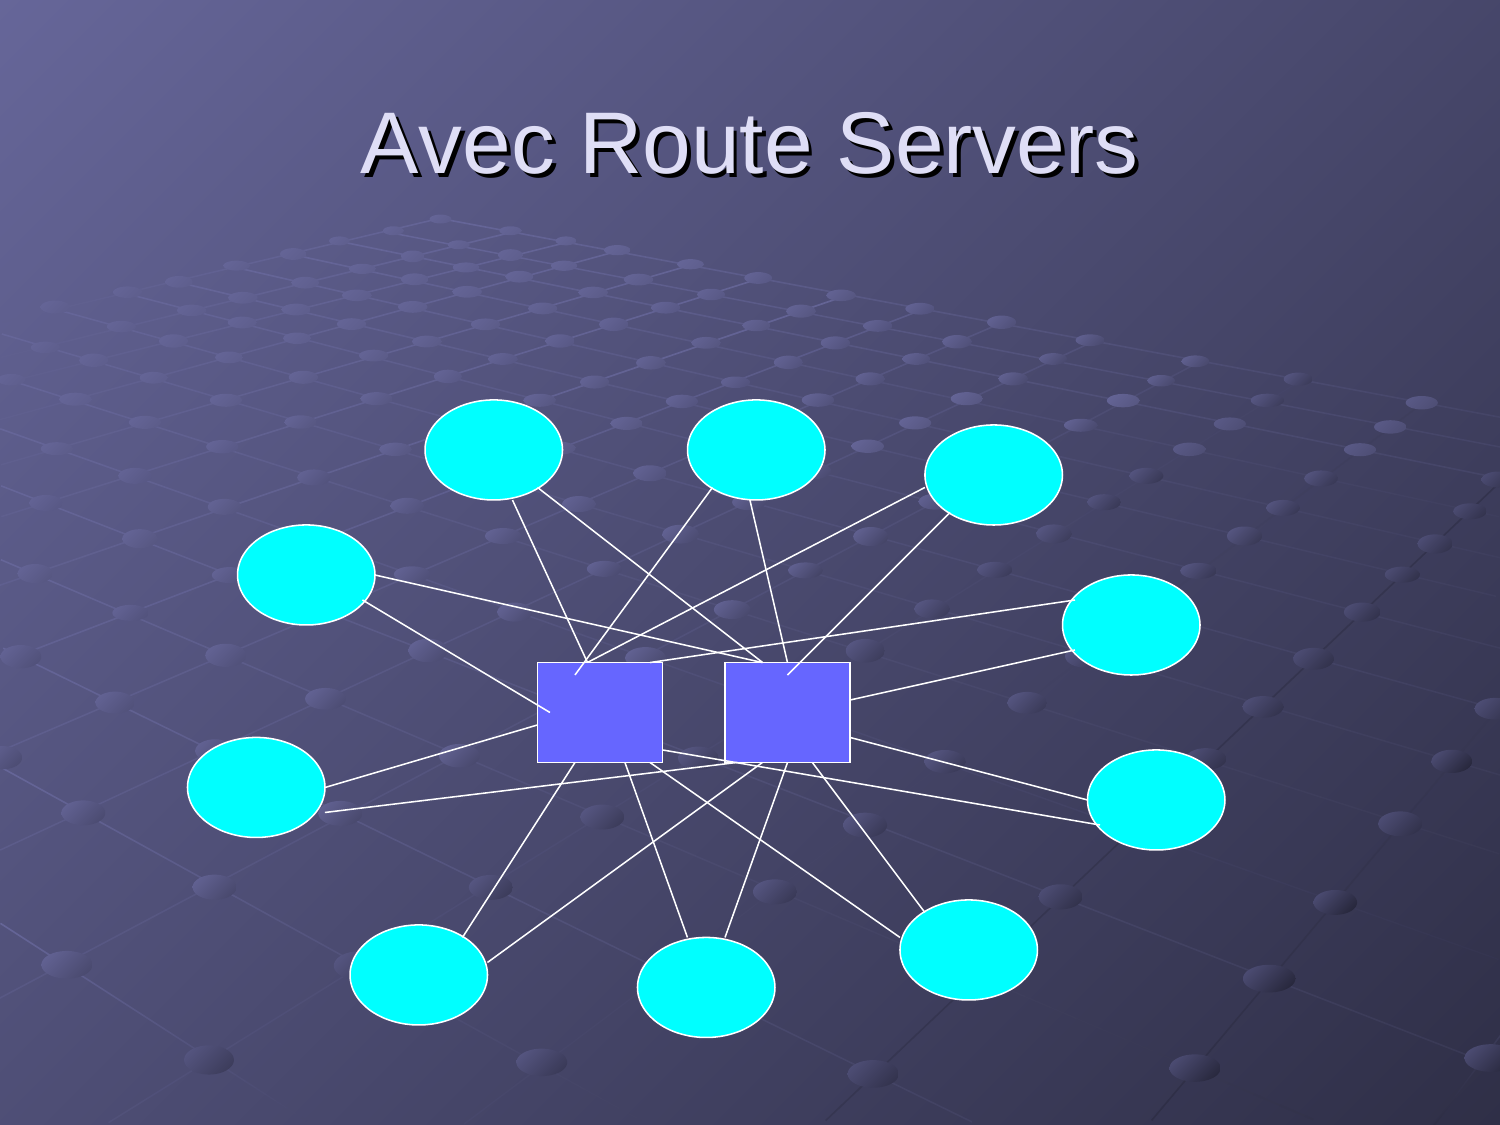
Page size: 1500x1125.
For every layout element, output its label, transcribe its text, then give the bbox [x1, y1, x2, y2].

text_box [924, 424, 1063, 526]
text_box [187, 737, 325, 838]
text_box [237, 524, 375, 625]
text_box [637, 937, 776, 1038]
text_box [687, 399, 826, 500]
title Avec Route Servers [75, 45, 1426, 233]
text_box [725, 662, 850, 762]
text_box [350, 924, 488, 1025]
text_box [1062, 574, 1201, 676]
text_box [1087, 749, 1226, 850]
text_box [537, 662, 663, 762]
text_box [425, 399, 563, 500]
text_box [900, 899, 1038, 1000]
